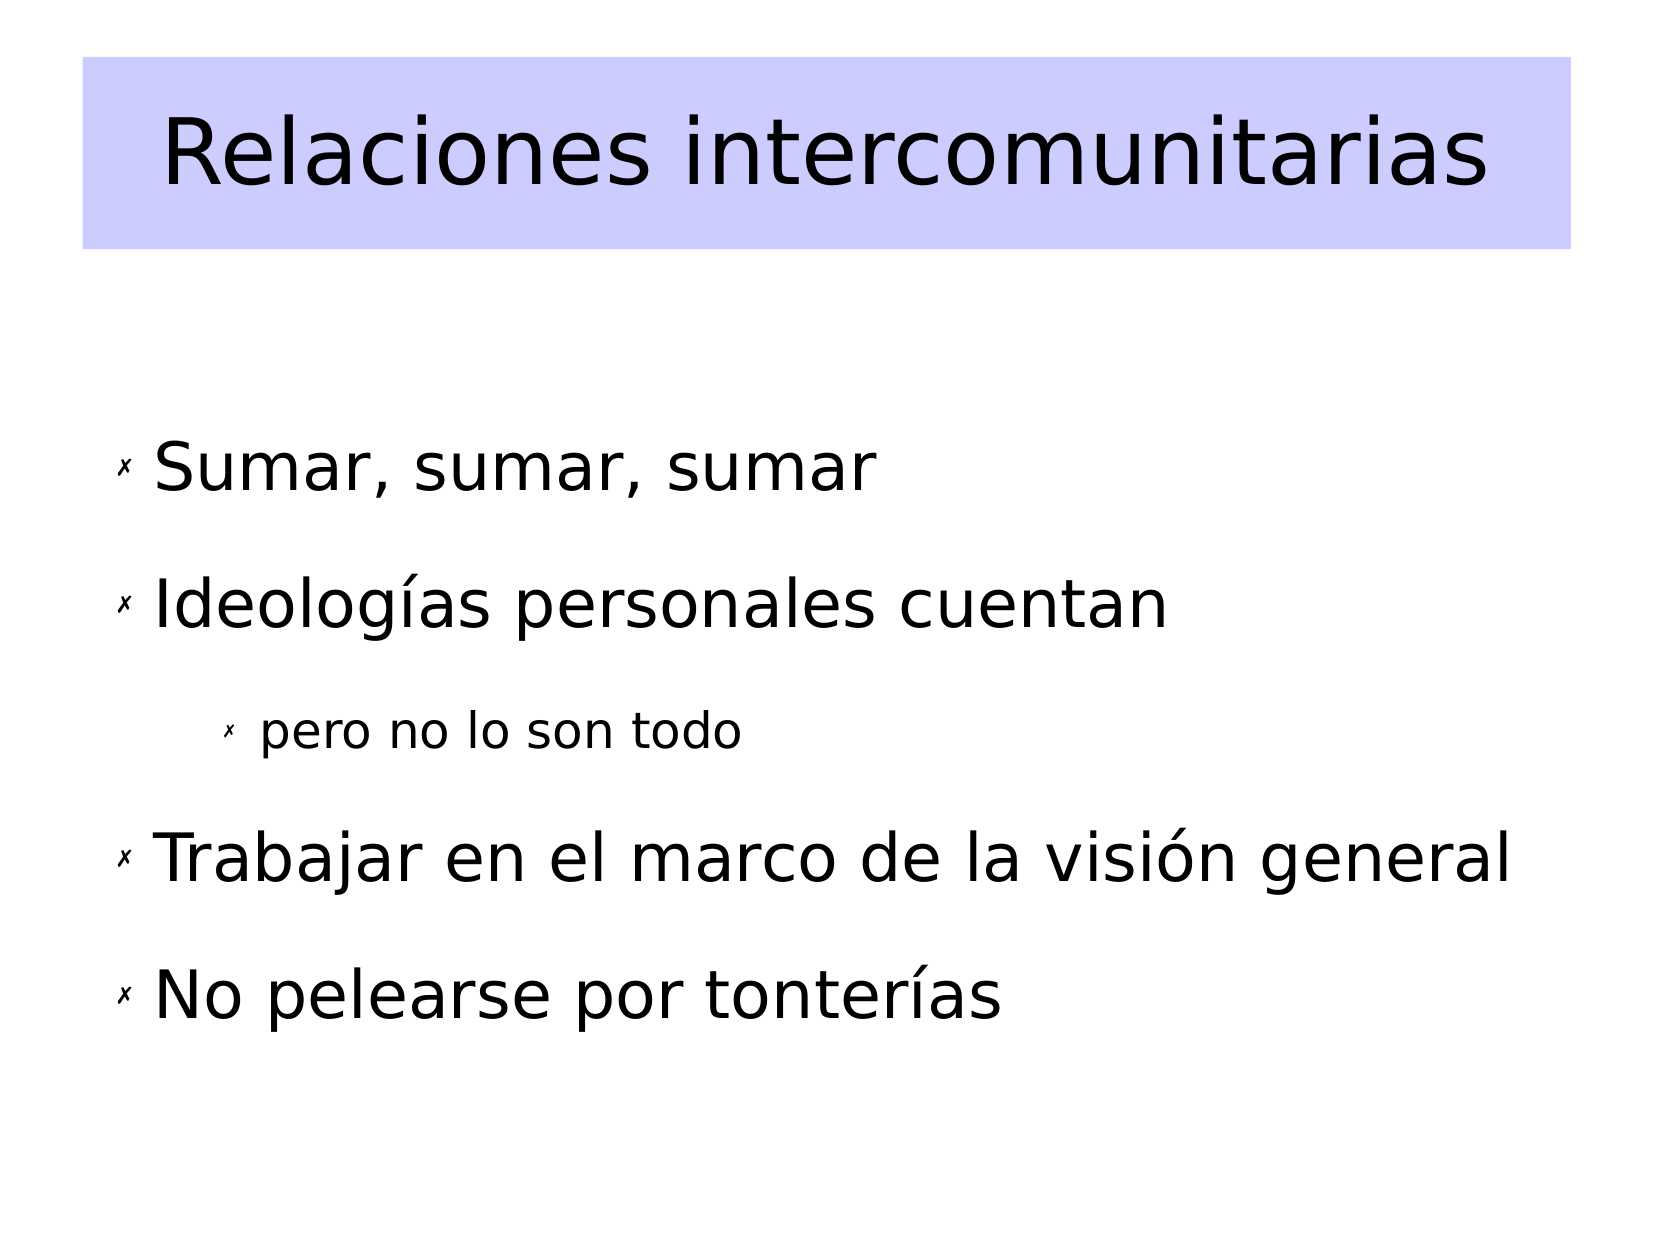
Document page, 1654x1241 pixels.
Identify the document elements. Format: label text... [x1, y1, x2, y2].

title Relaciones intercomunitarias [82, 56, 1571, 250]
subtitle Sumar, sumar, sumar Ideologías personales cuentan pero no lo son todo Trabajar en el marco de la visión general No pelearse por tonterías [82, 354, 1571, 1109]
